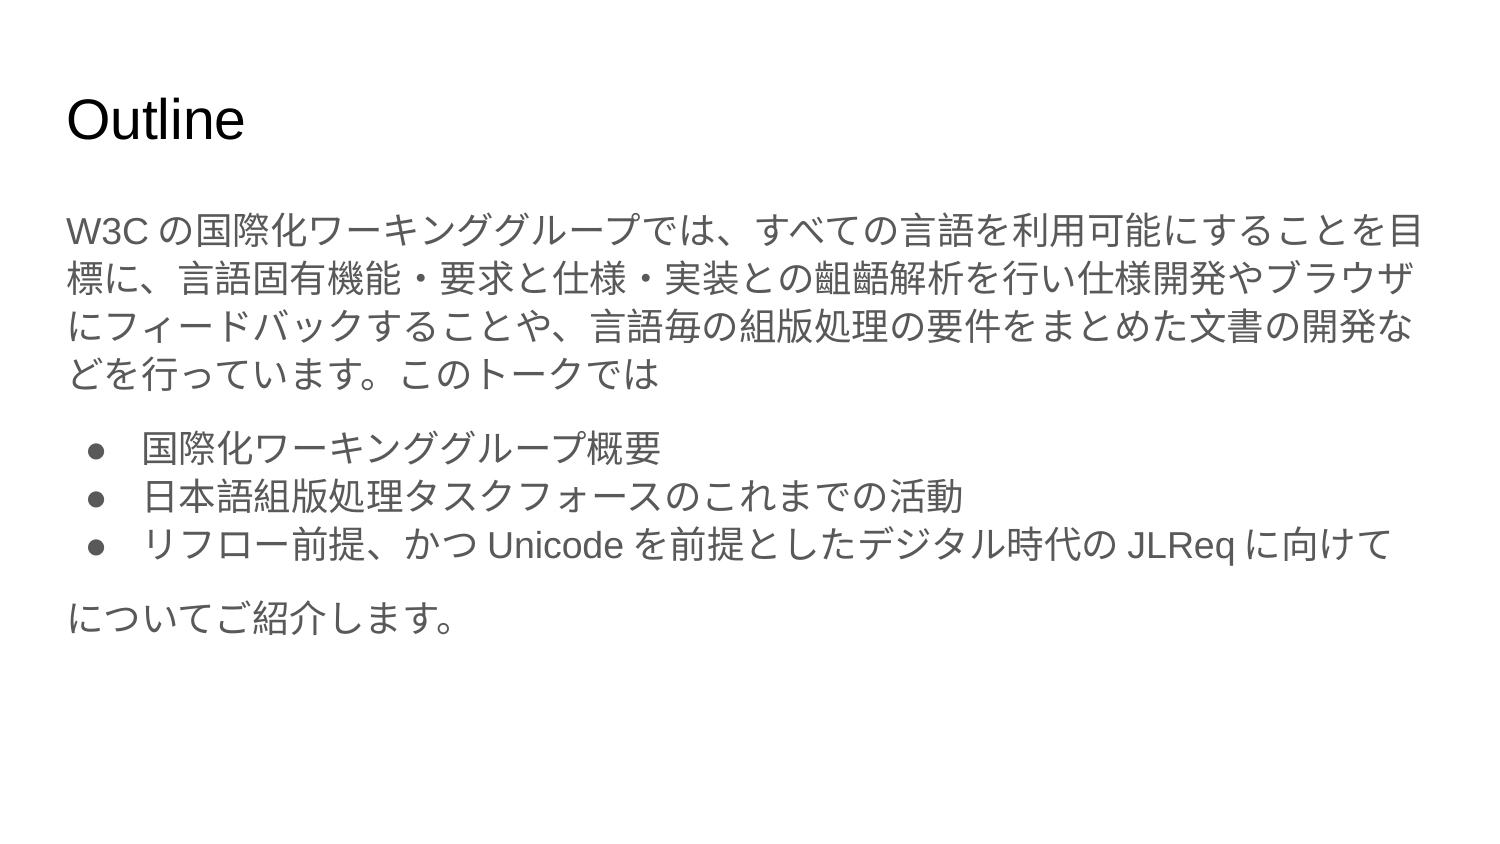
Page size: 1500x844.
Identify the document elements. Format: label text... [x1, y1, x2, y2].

list W3Cの国際化ワーキンググループでは、すべての言語を利用可能にすることを目標に、言語固有機能・要求と仕様・実装との齟齬解析を行い仕様開発やブラウザにフィードバックすることや、言語毎の組版処理の要件をまとめた文書の開発などを行っています。このトークでは 国際化ワーキンググループ概要 日本語組版処理タスクフォースのこれまでの活動 リフロー前提、かつUnicodeを前提としたデジタル時代のJLReqに向けて についてご紹介します。 [51, 189, 1449, 750]
title Outline [51, 72, 1449, 167]
